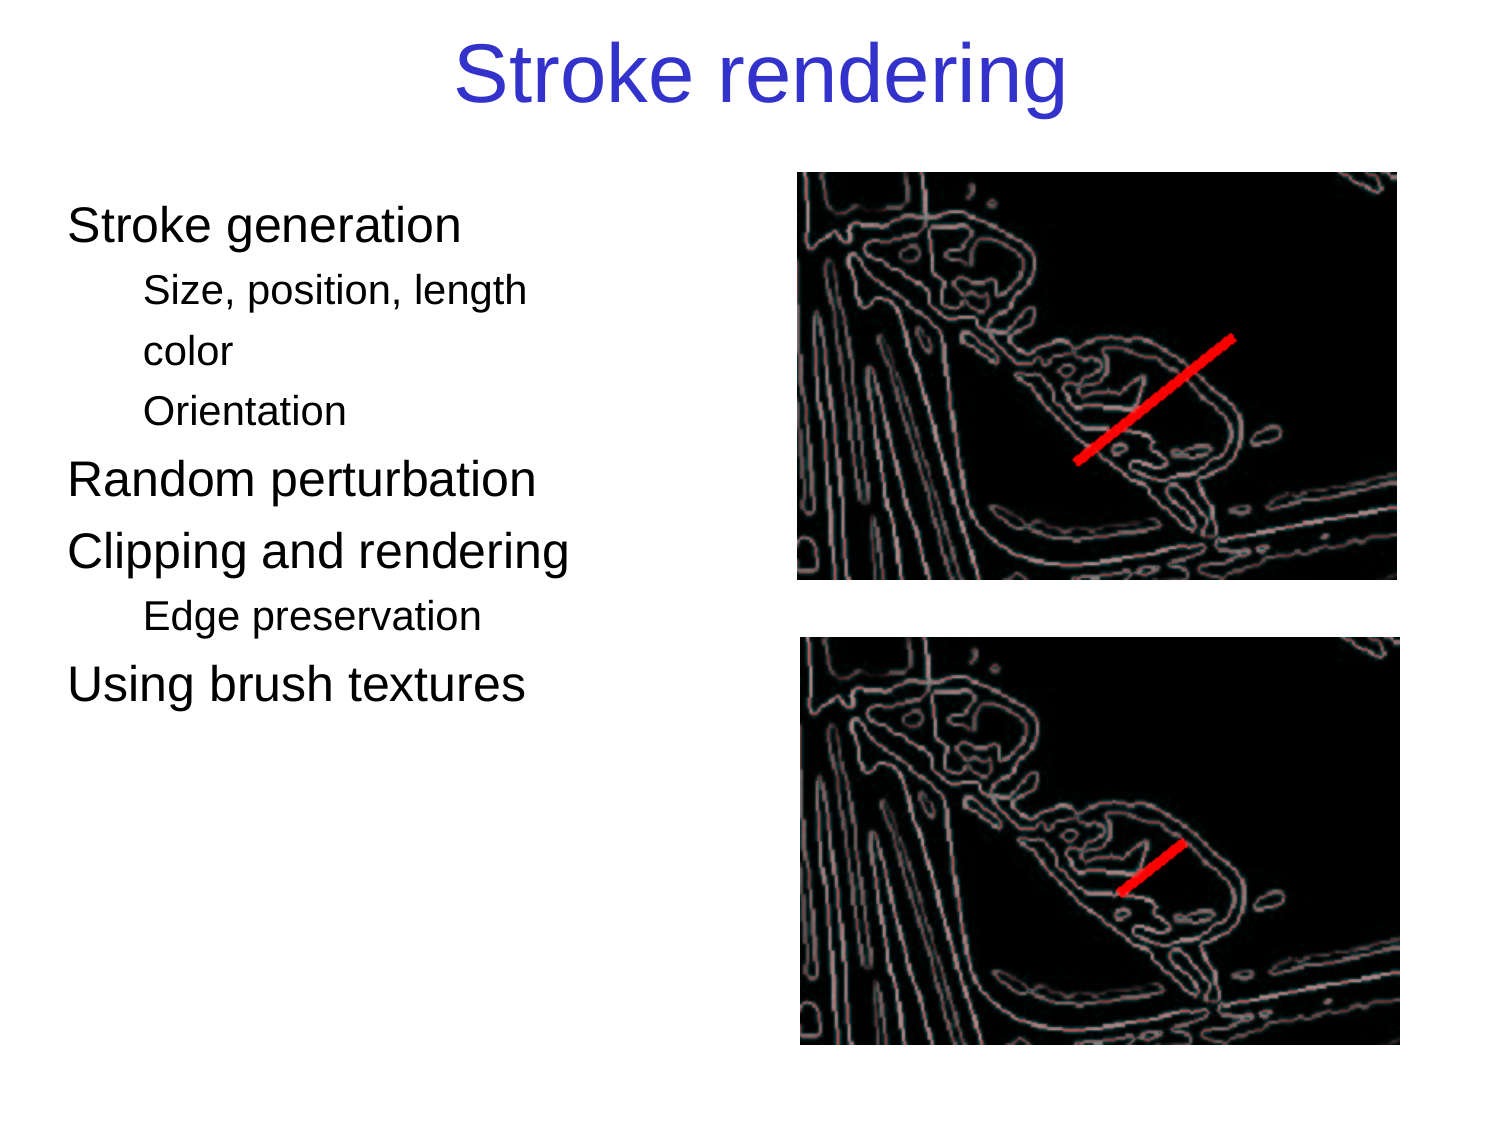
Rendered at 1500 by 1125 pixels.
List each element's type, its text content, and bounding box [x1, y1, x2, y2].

title Stroke rendering [123, 0, 1399, 138]
list Stroke generation Size, position, length color Orientation Random perturbation Clipping and rendering Edge preservation Using brush textures [53, 184, 743, 1071]
picture [800, 637, 1400, 1045]
picture [797, 172, 1397, 580]
